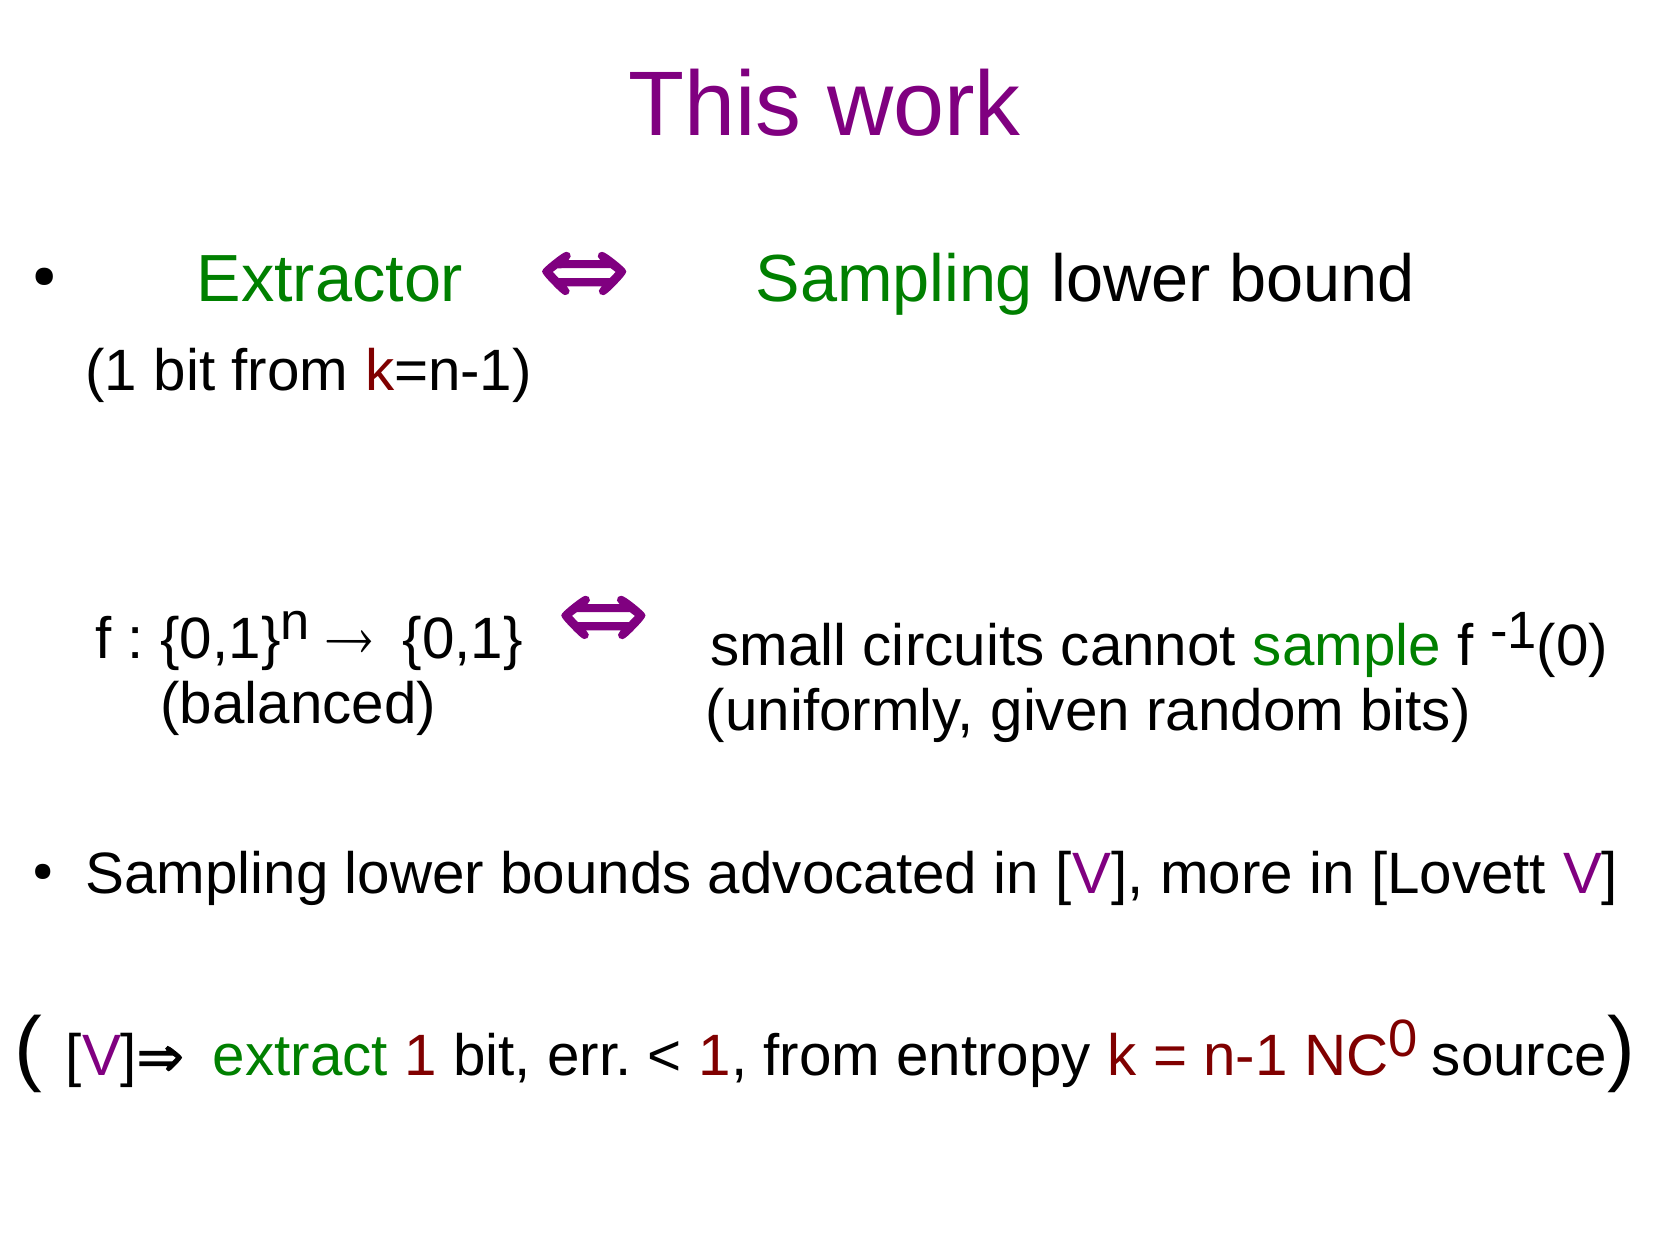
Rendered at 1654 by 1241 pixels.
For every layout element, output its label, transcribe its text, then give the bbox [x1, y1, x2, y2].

text_box small circuits cannot sample f -1(0) (uniformly, given random bits) [675, 593, 1632, 751]
list Extractor  Sampling lower bound (1 bit from k=n-1)  Sampling lower bounds advocated in [V], more in [Lovett V] ( [V] extract 1 bit, err. < 1, from entropy k = n-1 NC0 source) [0, 225, 1654, 1241]
text_box f : {0,1}n  {0,1} (balanced) [0, 584, 751, 744]
title This work [0, 0, 1651, 207]
